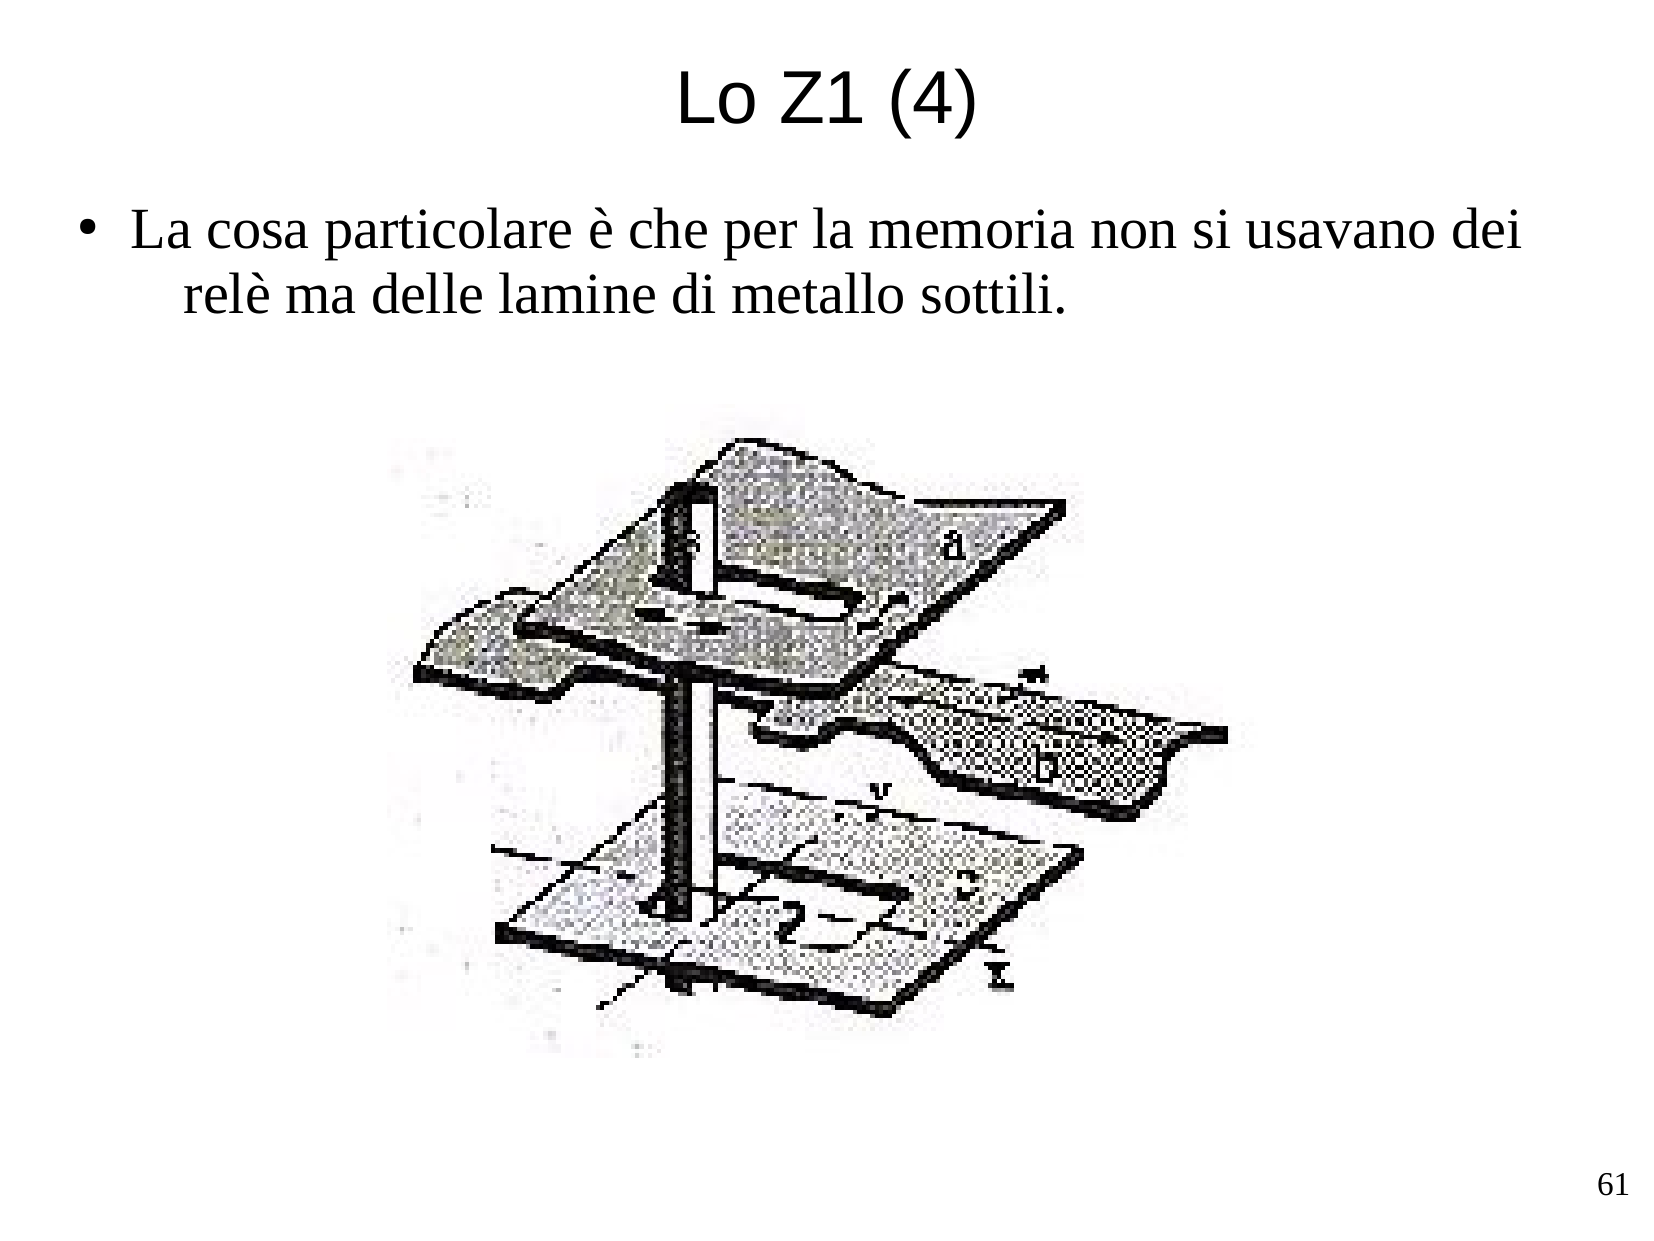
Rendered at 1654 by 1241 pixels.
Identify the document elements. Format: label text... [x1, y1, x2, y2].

title Lo Z1 (4) [37, 30, 1617, 166]
list La cosa particolare è che per la memoria non si usavano dei relè ma delle lamine di metallo sottili. [42, 196, 1612, 1187]
picture [387, 404, 1276, 1058]
